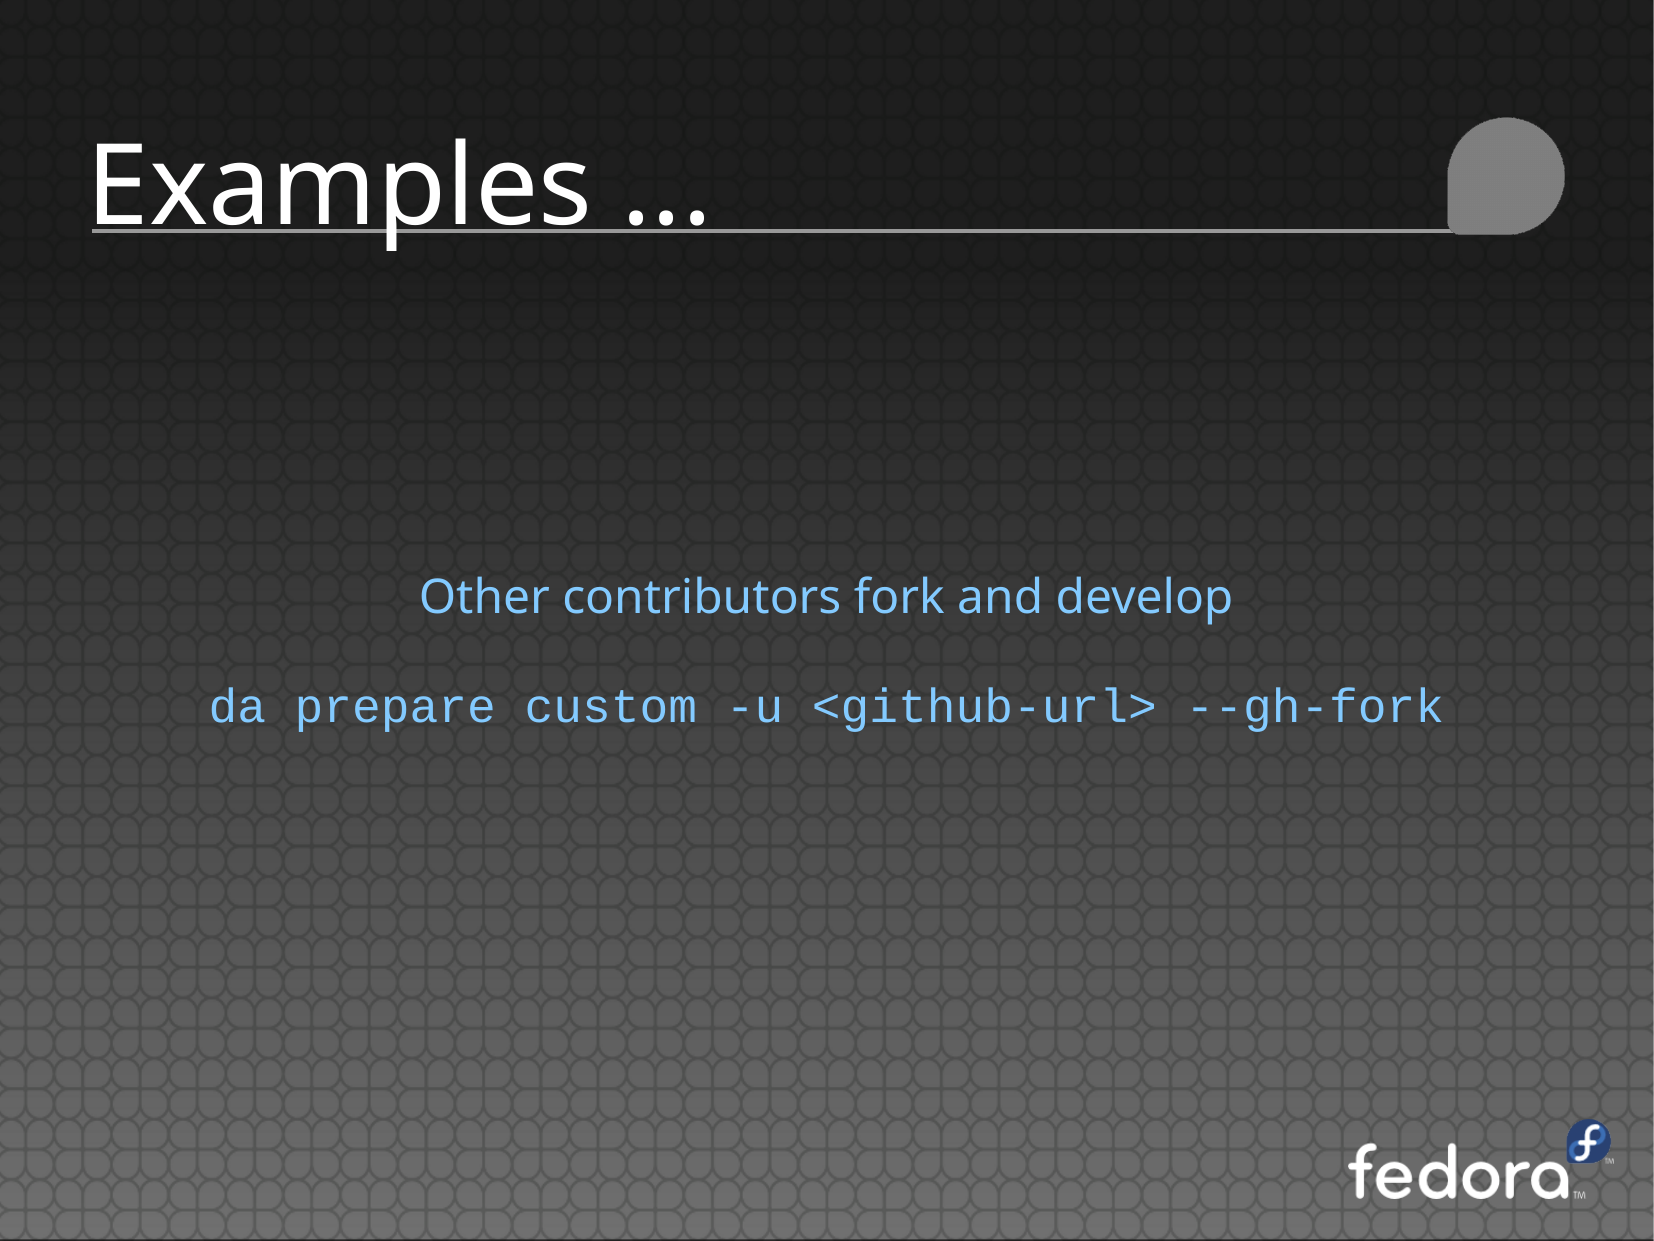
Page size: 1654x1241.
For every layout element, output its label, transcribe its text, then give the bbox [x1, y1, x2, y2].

subtitle Other contributors fork and develop da prepare custom -u <github-url> --gh-fork [82, 290, 1571, 1010]
picture [0, 0, 1654, 1241]
title Examples ... [86, 109, 1576, 253]
